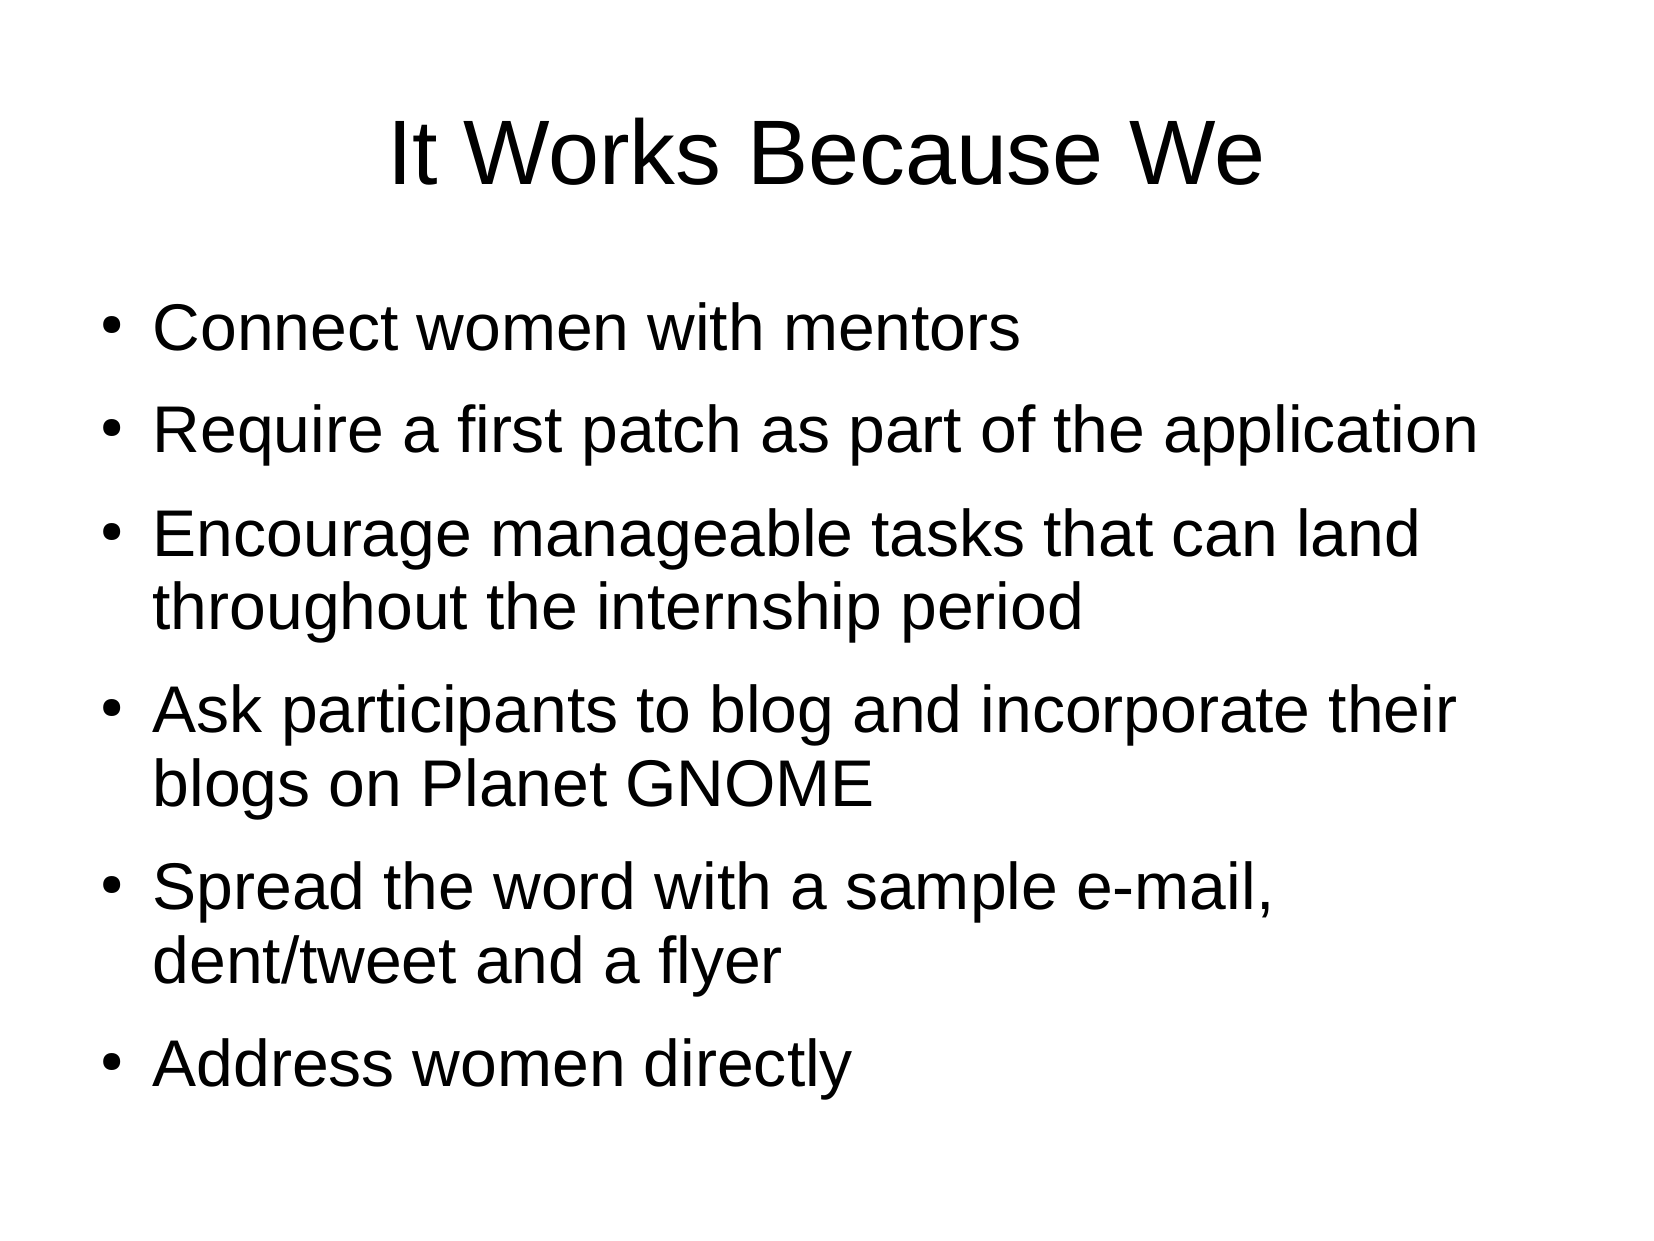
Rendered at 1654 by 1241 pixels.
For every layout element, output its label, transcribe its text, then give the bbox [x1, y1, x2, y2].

list Connect women with mentors Require a first patch as part of the application Encourage manageable tasks that can land throughout the internship period Ask participants to blog and incorporate their blogs on Planet GNOME Spread the word with a sample e-mail, dent/tweet and a flyer Address women directly [82, 290, 1571, 1109]
title It Works Because We [82, 49, 1571, 257]
